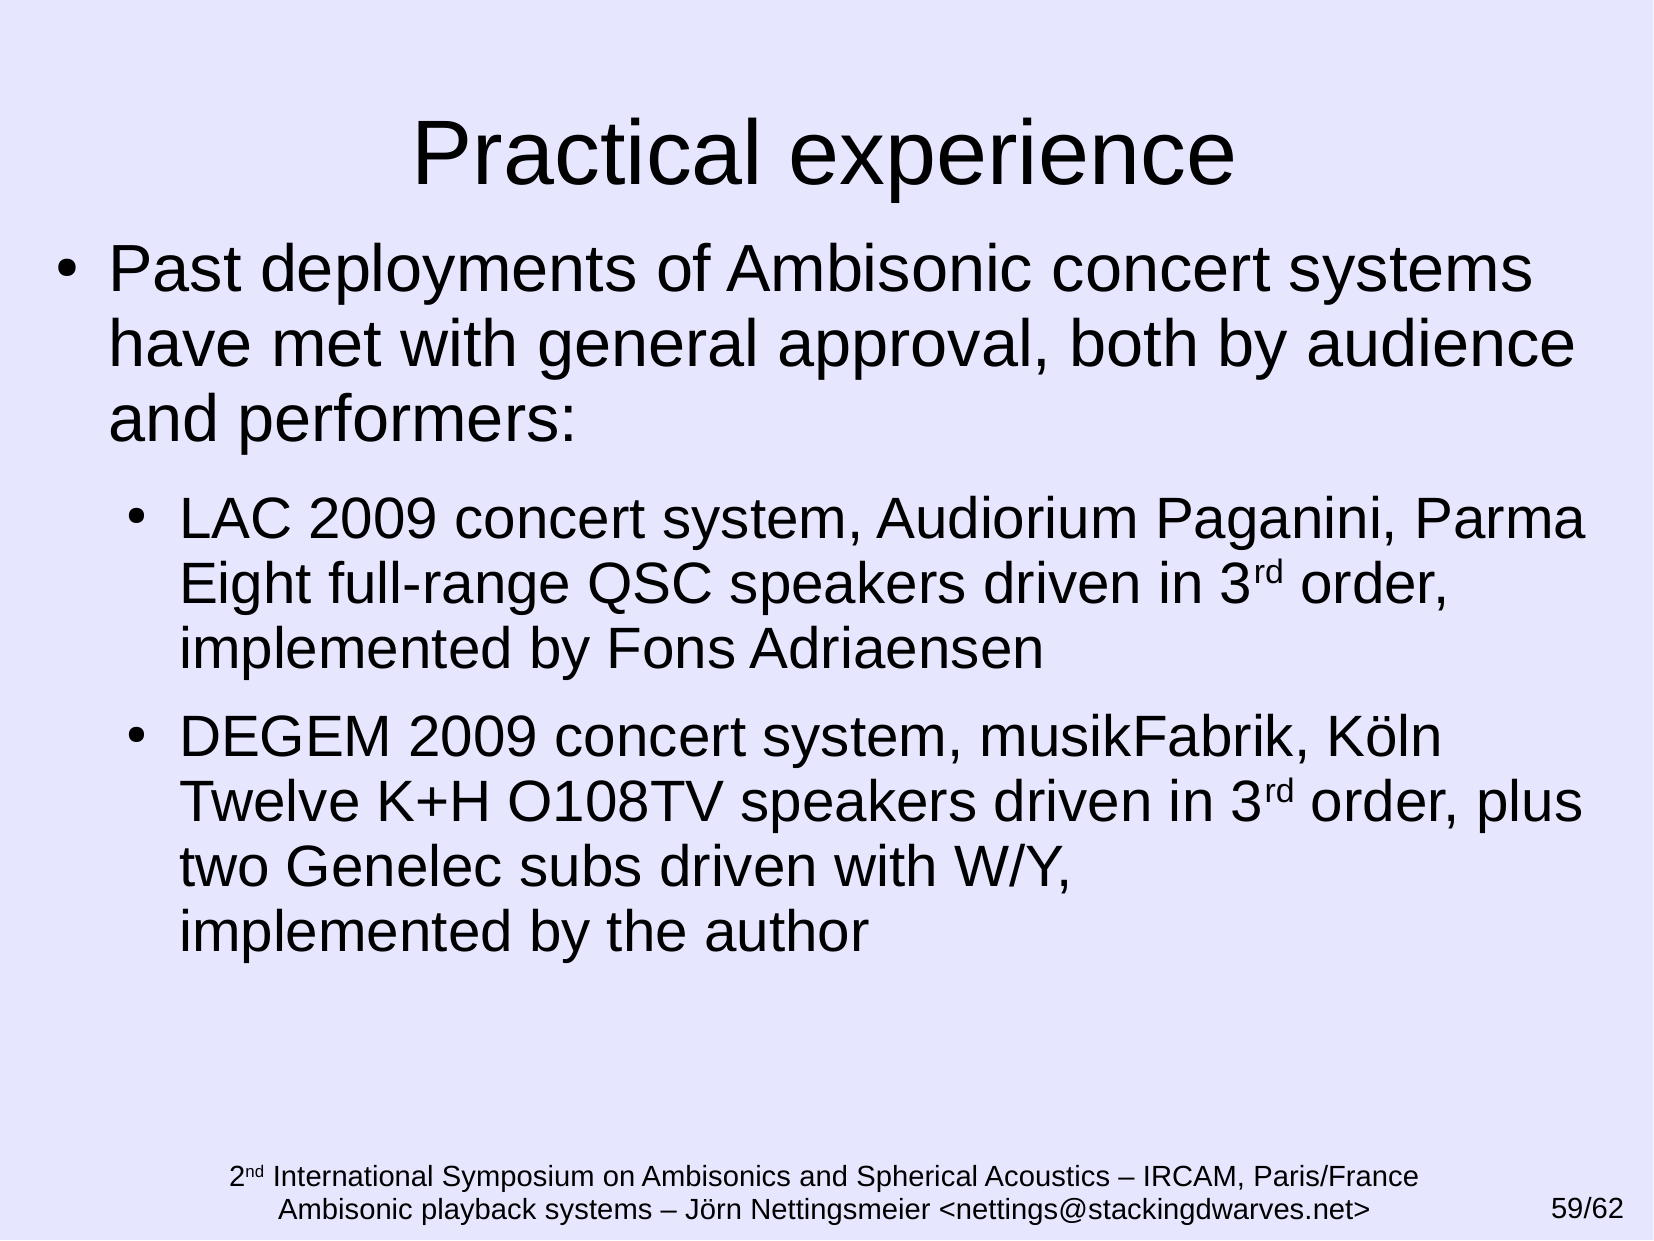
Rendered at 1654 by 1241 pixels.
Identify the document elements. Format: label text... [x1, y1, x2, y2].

list Past deployments of Ambisonic concert systems have met with general approval, both by audience and performers: LAC 2009 concert system, Audiorium Paganini, Parma Eight full-range QSC speakers driven in 3rd order, implemented by Fons Adriaensen DEGEM 2009 concert system, musikFabrik, Köln Twelve K+H O108TV speakers driven in 3rd order, plus two Genelec subs driven with W/Y, implemented by the author [37, 231, 1613, 1126]
title Practical experience [37, 49, 1613, 231]
